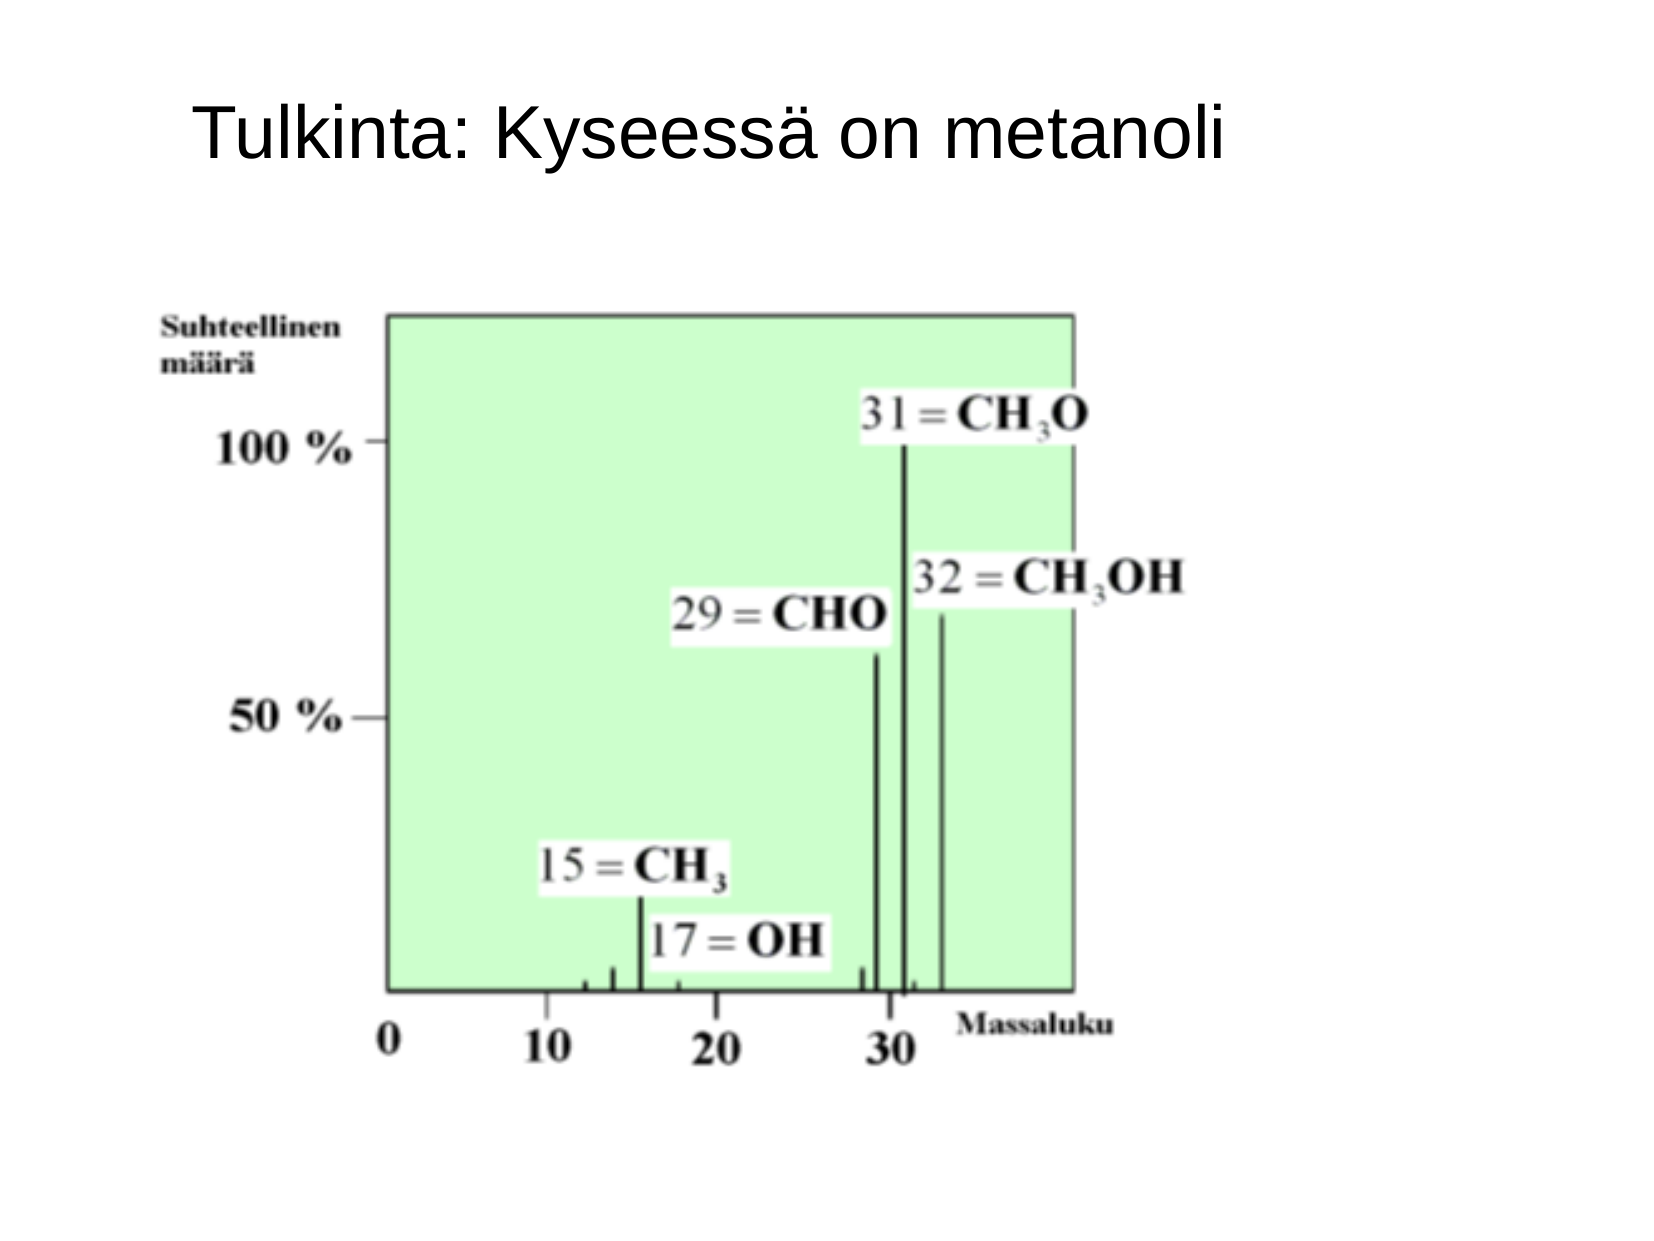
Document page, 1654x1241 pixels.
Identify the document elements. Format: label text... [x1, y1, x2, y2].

picture [82, 259, 1358, 1122]
text_box Tulkinta: Kyseessä on metanoli [177, 82, 1430, 266]
